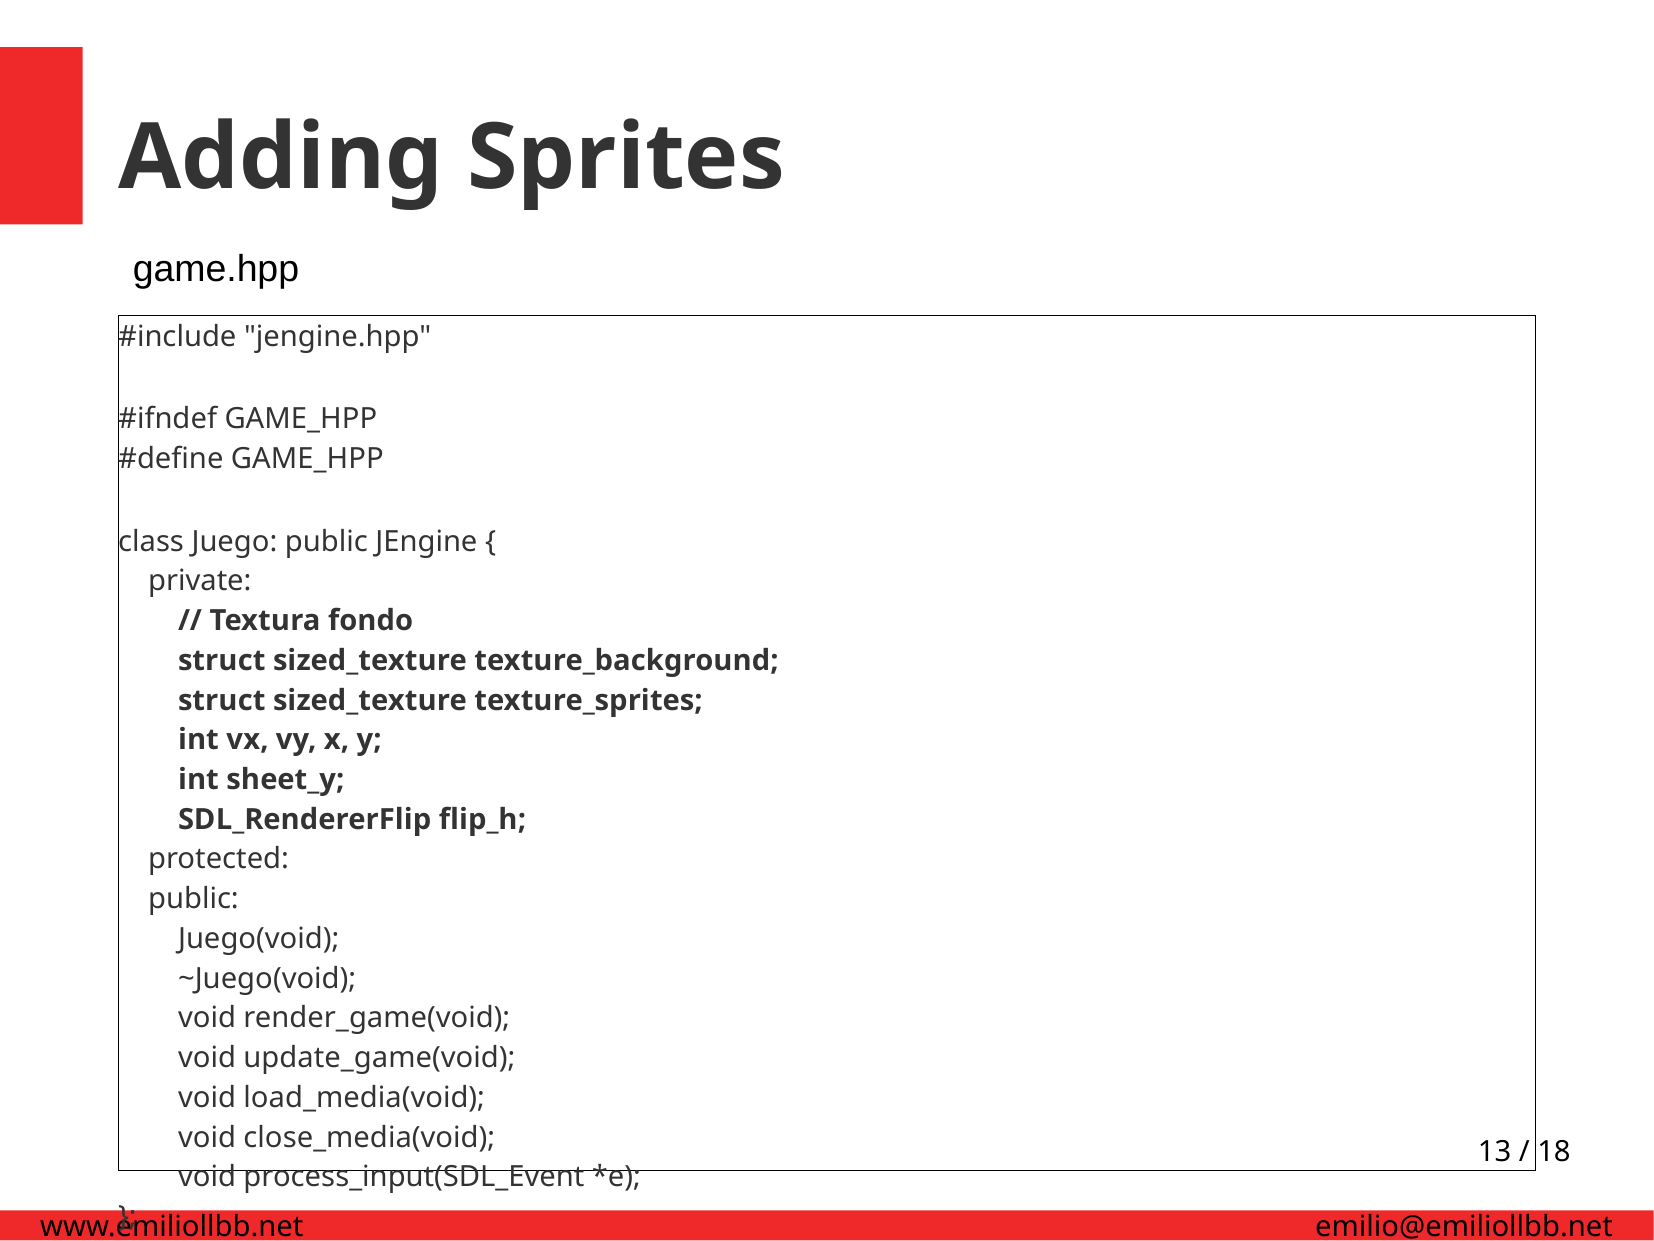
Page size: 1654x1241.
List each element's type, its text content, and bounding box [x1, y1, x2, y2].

list #include "jengine.hpp" #ifndef GAME_HPP #define GAME_HPP class Juego: public JEngine { private: // Textura fondo struct sized_texture texture_background; struct sized_texture texture_sprites; int vx, vy, x, y; int sheet_y; SDL_RendererFlip flip_h; protected: public: Juego(void); ~Juego(void); void render_game(void); void update_game(void); void load_media(void); void close_media(void); void process_input(SDL_Event *e); }; #endif [118, 315, 1536, 1171]
title Adding Sprites [118, 49, 1571, 257]
text_box game.hpp [118, 240, 571, 297]
